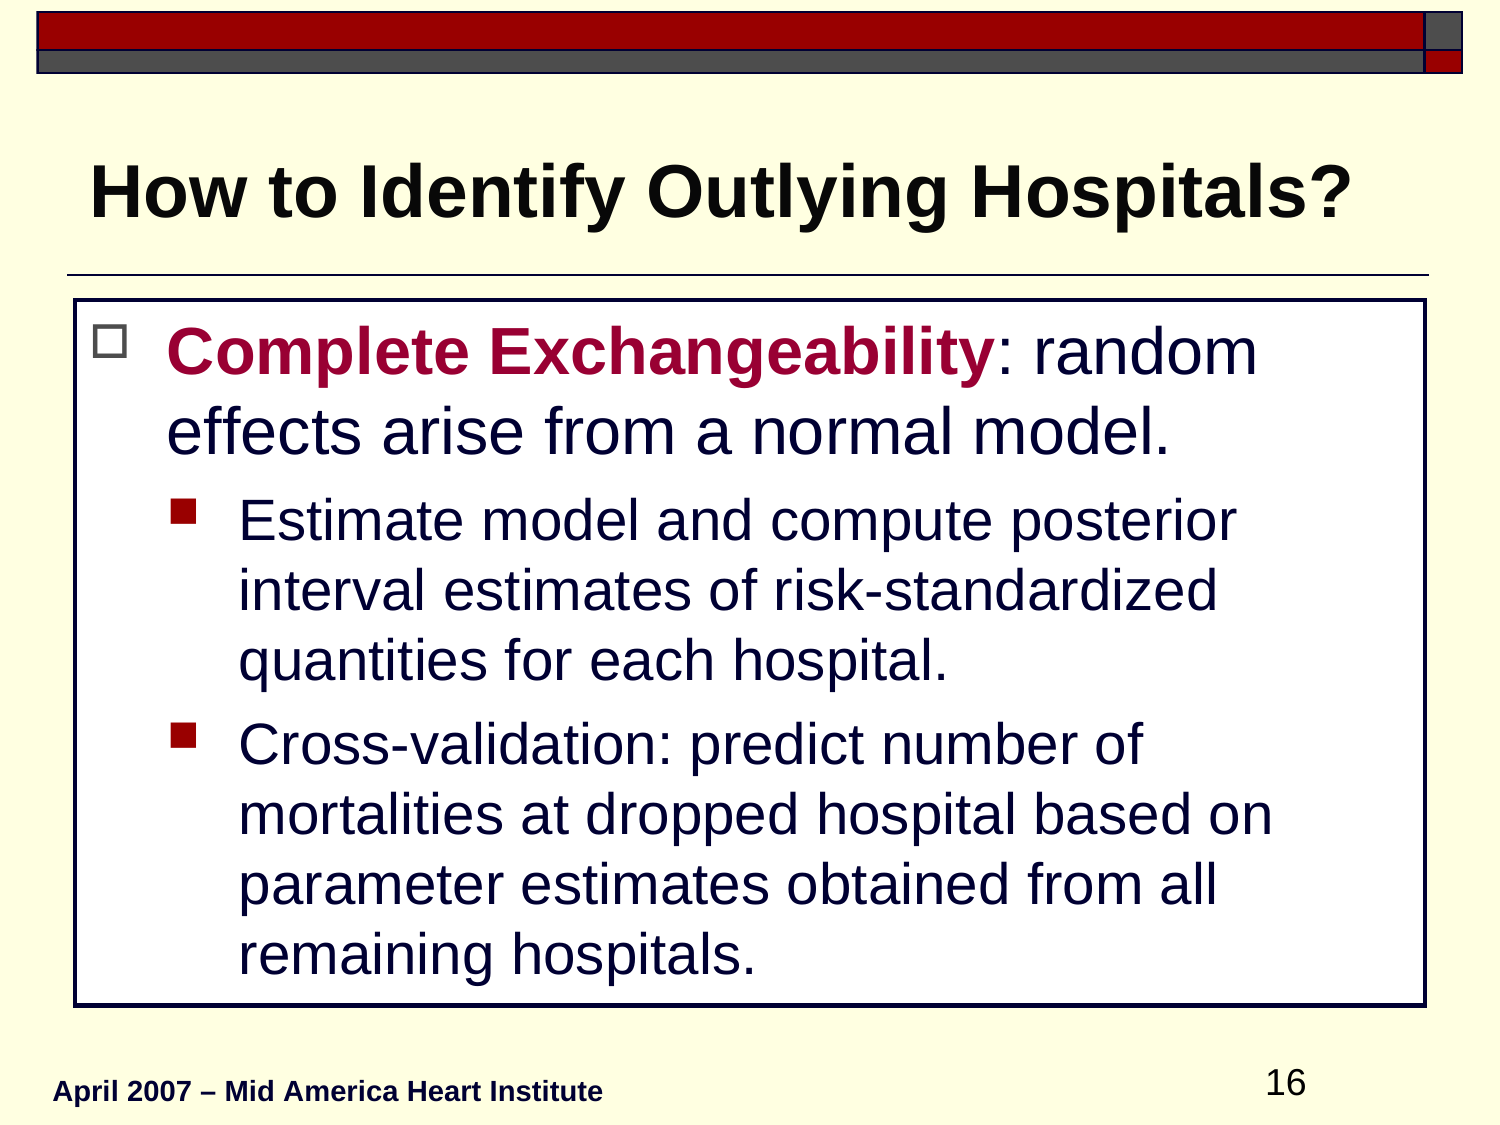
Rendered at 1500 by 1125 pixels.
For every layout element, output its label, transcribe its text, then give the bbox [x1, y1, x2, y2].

list Complete Exchangeability: random effects arise from a normal model. Estimate model and compute posterior interval estimates of risk-standardized quantities for each hospital. Cross-validation: predict number of mortalities at dropped hospital based on parameter estimates obtained from all remaining hospitals. [75, 299, 1426, 1006]
title How to Identify Outlying Hospitals? [75, 87, 1426, 288]
